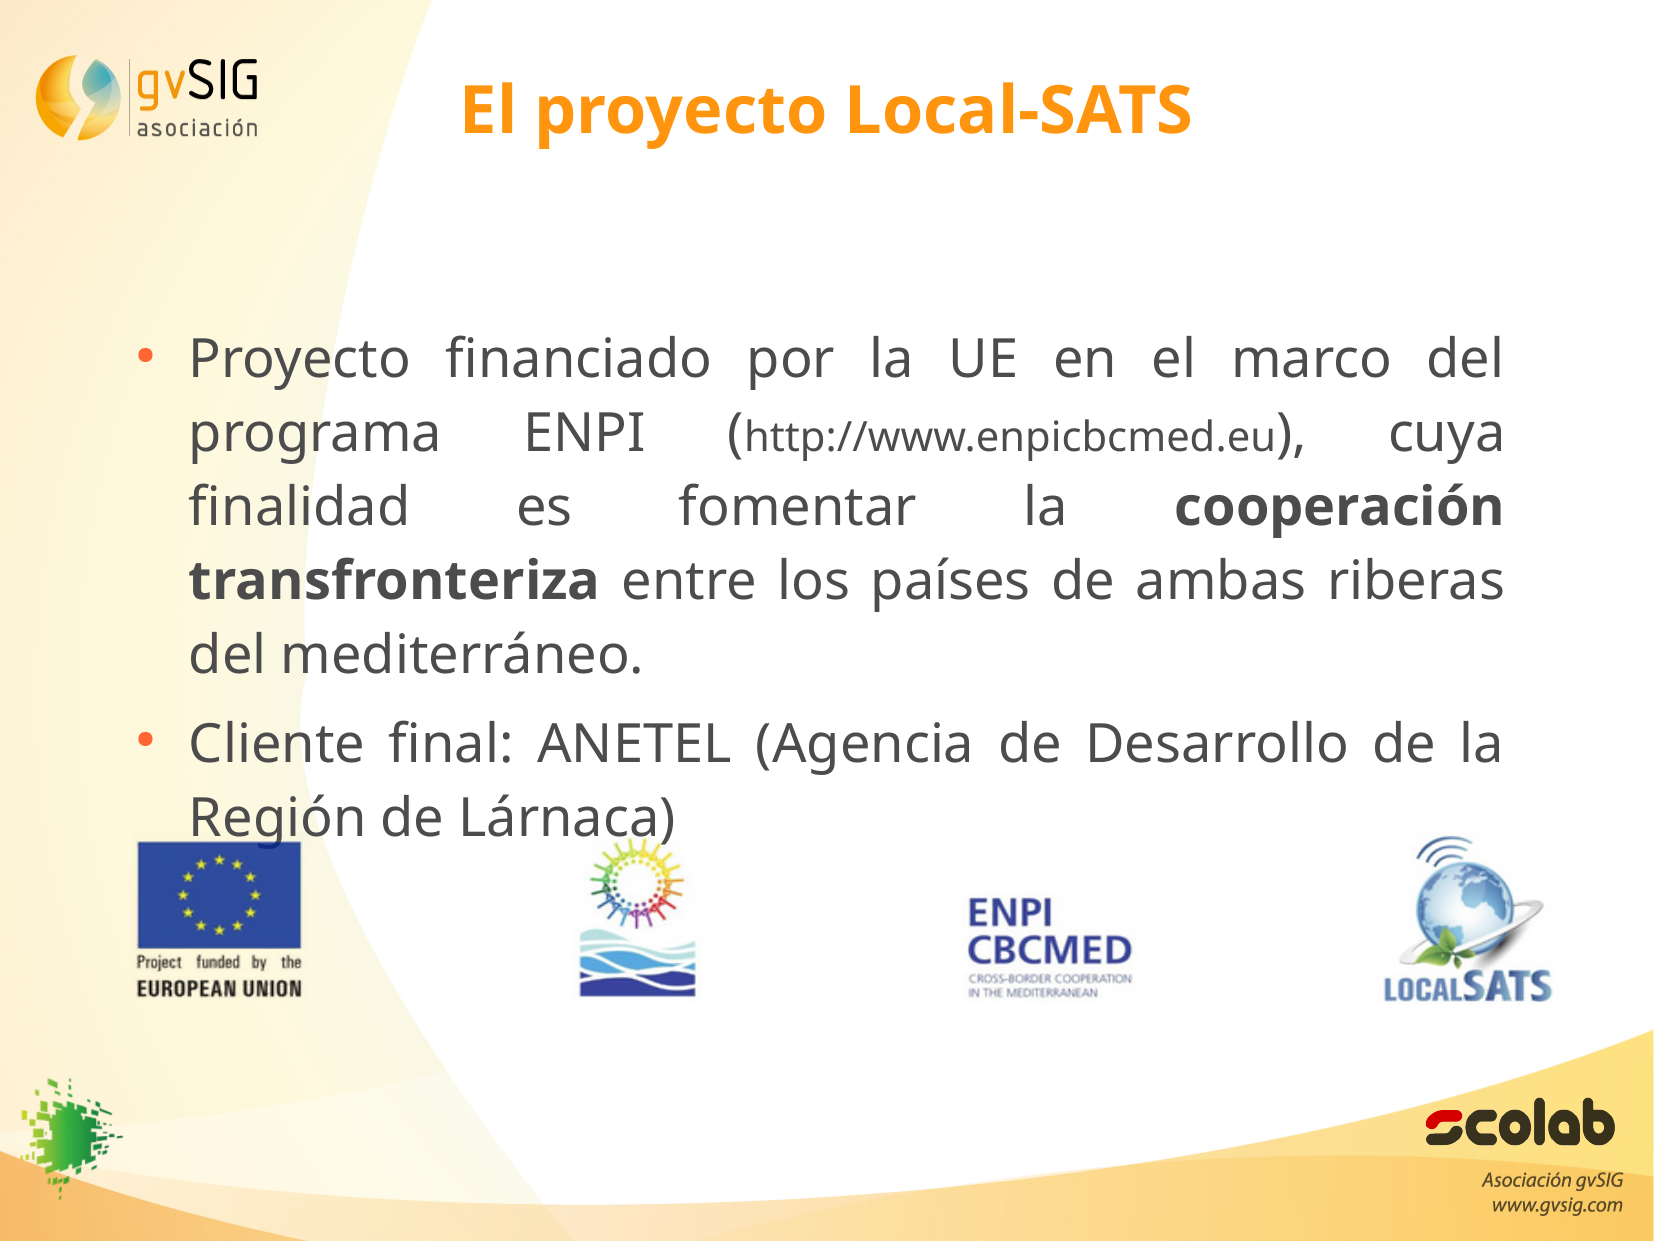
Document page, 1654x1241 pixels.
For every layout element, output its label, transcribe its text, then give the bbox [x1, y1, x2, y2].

title El proyecto Local-SATS [82, 49, 1571, 257]
list Proyecto financiado por la UE en el marco del programa ENPI (http://www.enpicbcmed.eu), cuya finalidad es fomentar la cooperación transfronteriza entre los países de ambas riberas del mediterráneo. Cliente final: ANETEL (Agencia de Desarrollo de la Región de Lárnaca) [118, 242, 1506, 808]
picture [0, 0, 1654, 1241]
